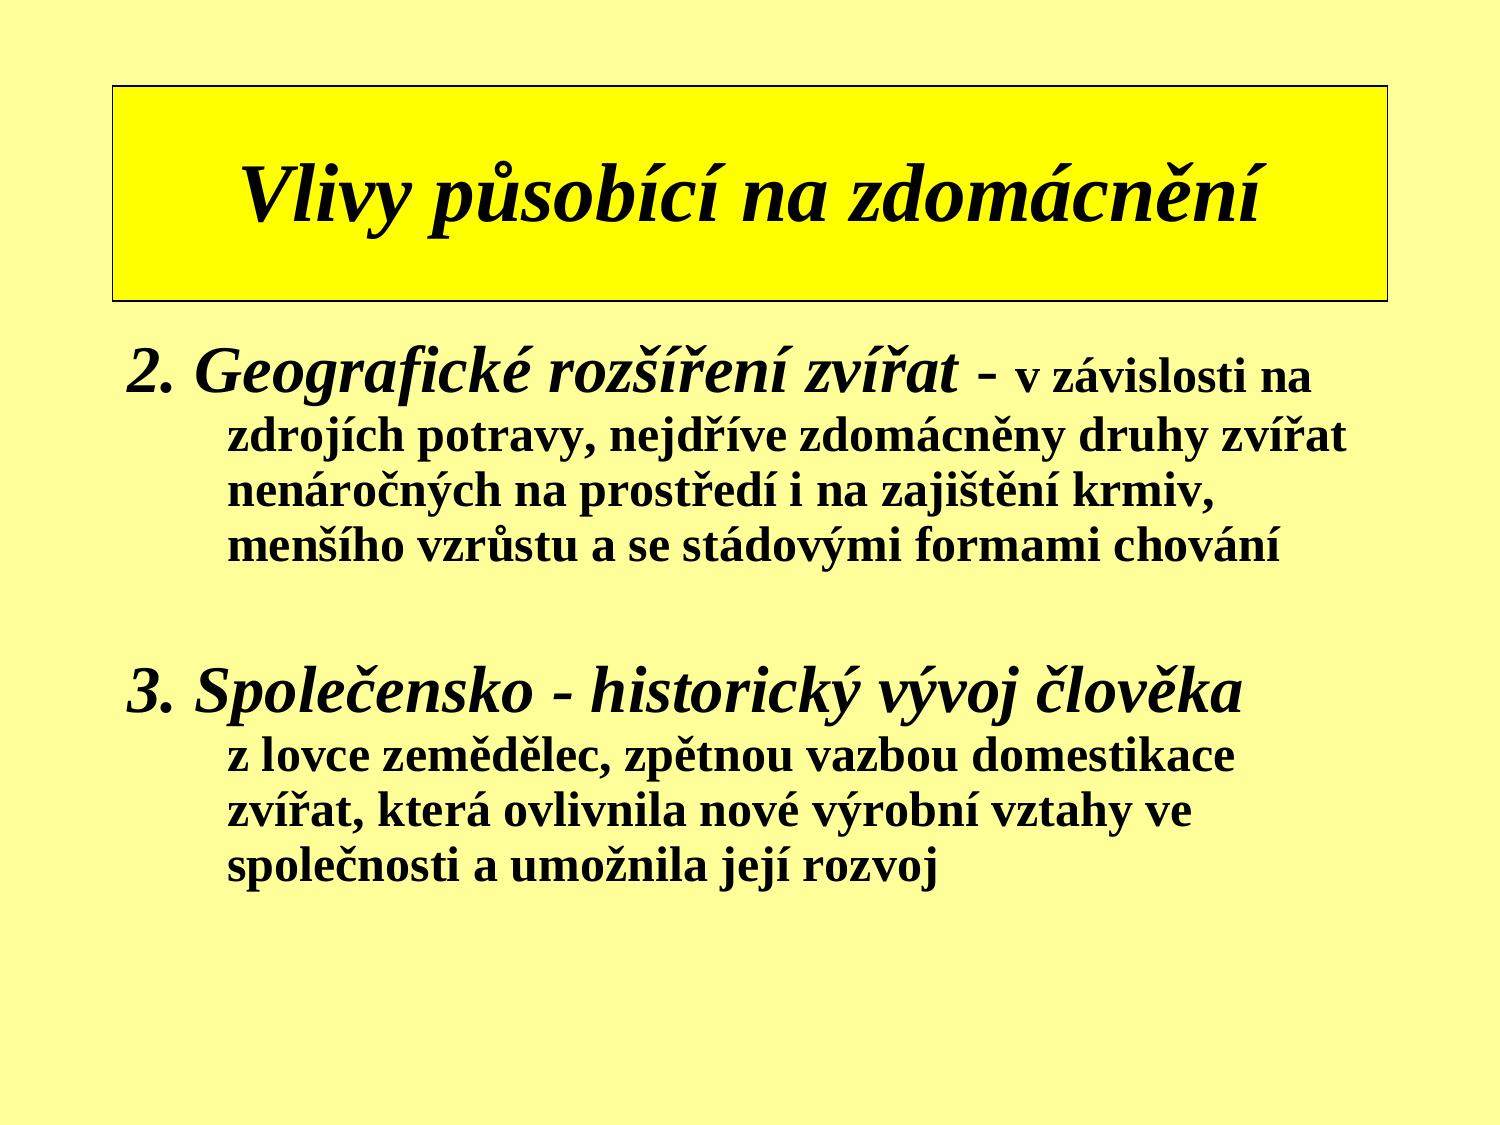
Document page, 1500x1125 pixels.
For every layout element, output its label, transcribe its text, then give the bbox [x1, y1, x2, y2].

list 2. Geografické rozšíření zvířat - v závislosti na zdrojích potravy, nejdříve zdomácněny druhy zvířat nenáročných na prostředí i na zajištění krmiv, menšího vzrůstu a se stádovými formami chování 3. Společensko - historický vývoj člověka z lovce zemědělec, zpětnou vazbou domestikace zvířat, která ovlivnila nové výrobní vztahy ve společnosti a umožnila její rozvoj [112, 324, 1388, 1086]
title Vlivy působící na zdomácnění [112, 86, 1388, 302]
